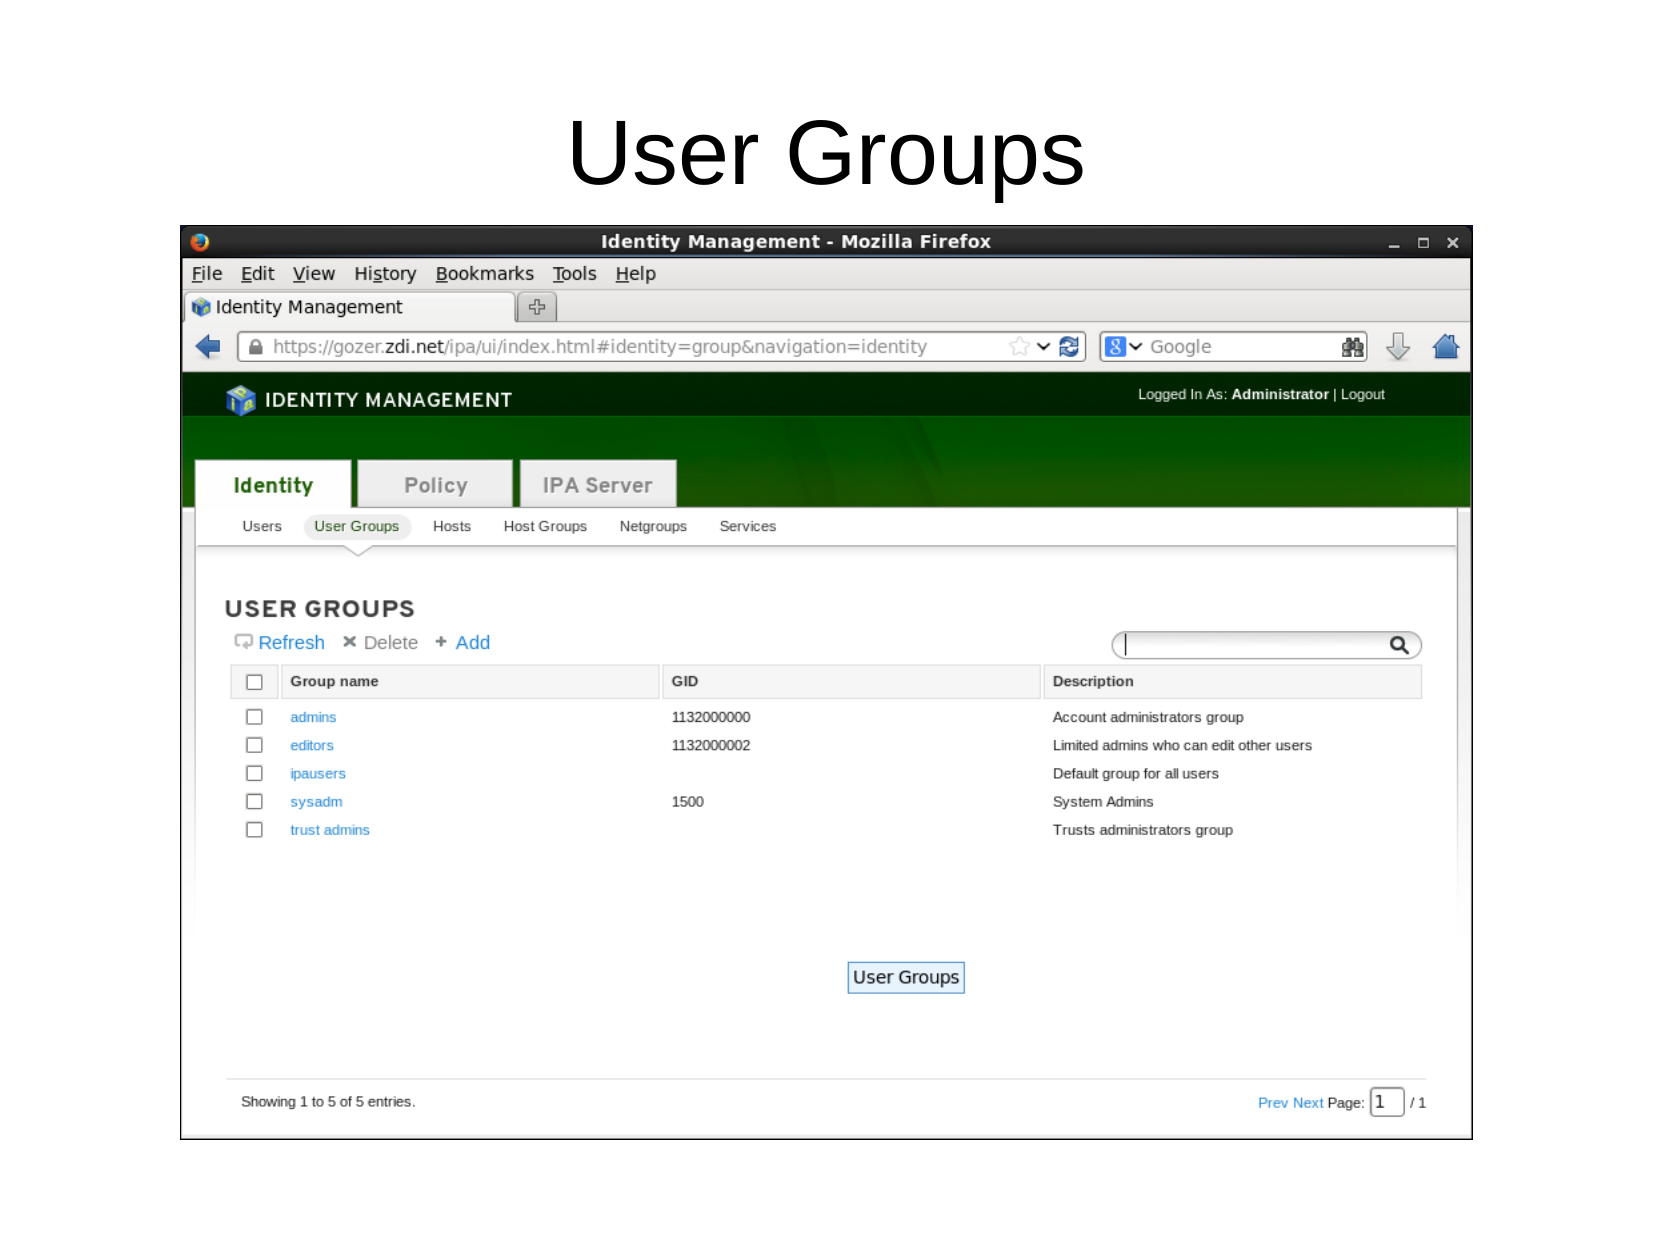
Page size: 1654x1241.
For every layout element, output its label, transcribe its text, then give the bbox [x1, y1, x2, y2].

picture [180, 225, 1473, 1141]
title User Groups [82, 49, 1571, 257]
